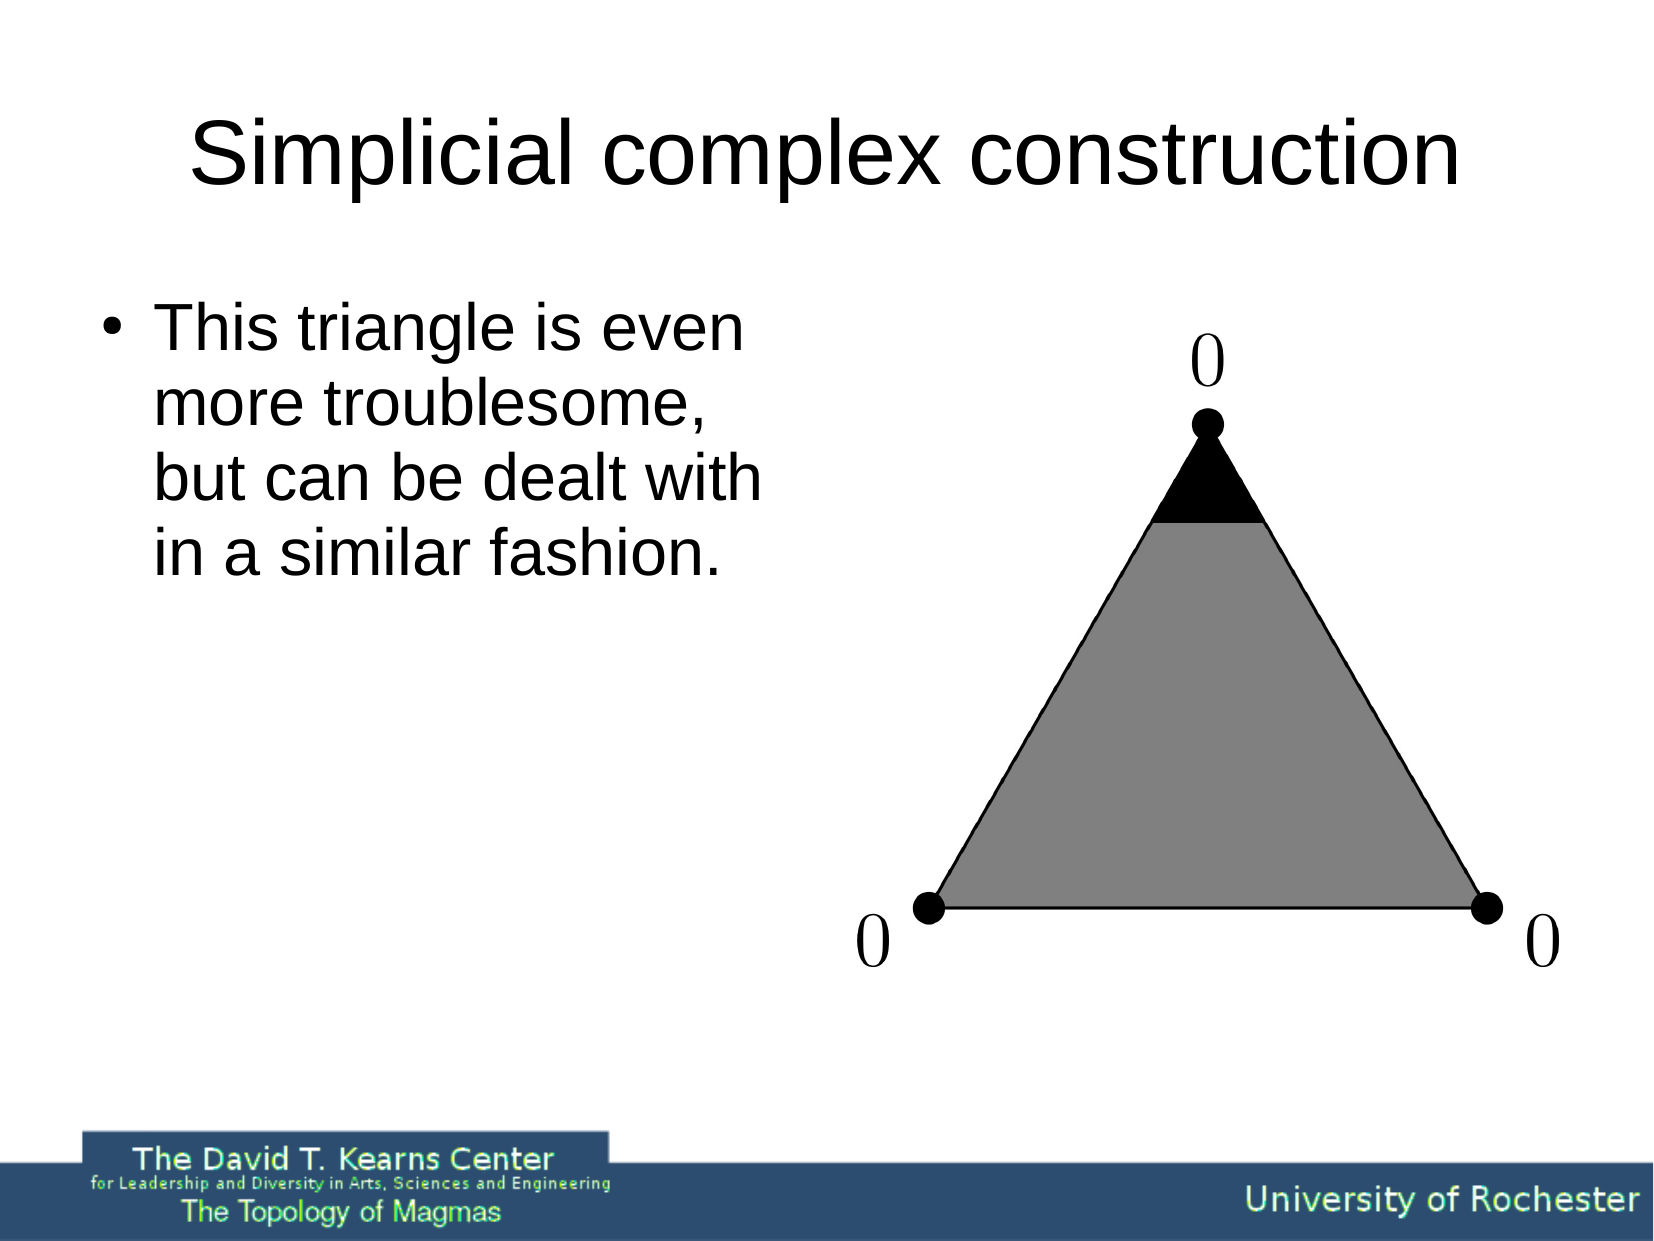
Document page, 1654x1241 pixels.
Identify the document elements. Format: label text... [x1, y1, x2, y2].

picture [0, 0, 1654, 1241]
list This triangle is even more troublesome, but can be dealt with in a similar fashion. [82, 290, 809, 1010]
title Simplicial complex construction [82, 49, 1571, 257]
